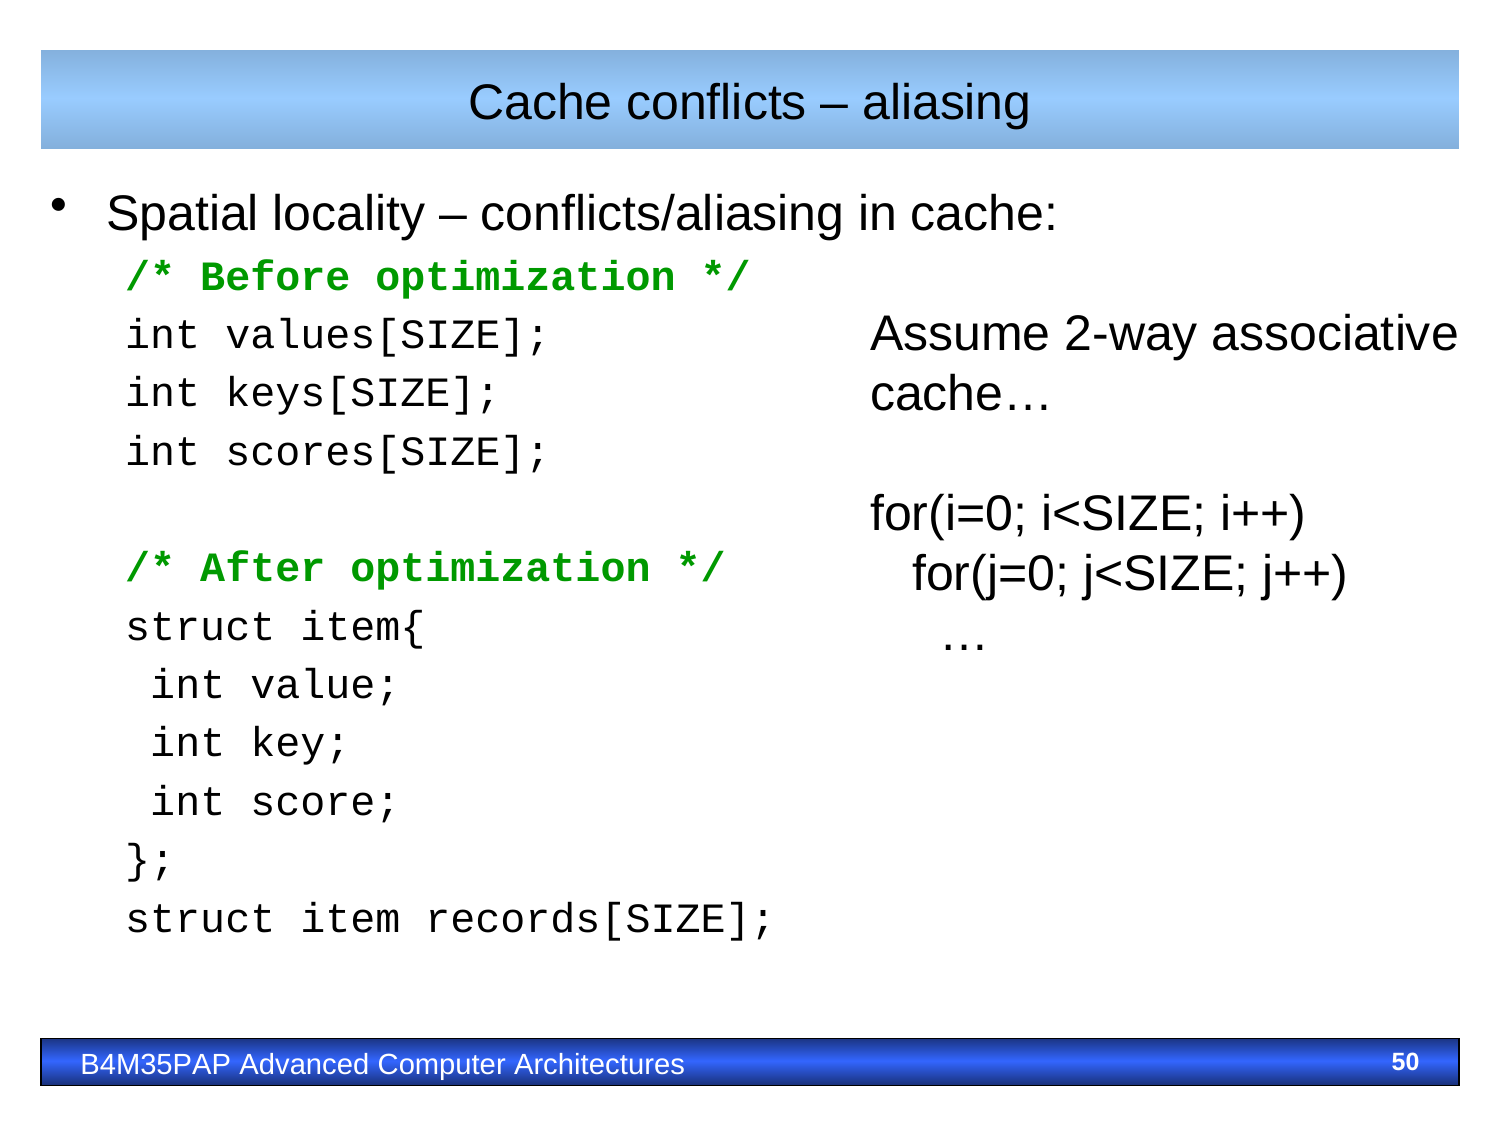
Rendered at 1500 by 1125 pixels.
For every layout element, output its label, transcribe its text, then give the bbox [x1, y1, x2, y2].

text_box Assume 2-way associative cache… for(i=0; i<SIZE; i++) for(j=0; j<SIZE; j++) … [855, 292, 1500, 668]
title Cache conflicts – aliasing [41, 50, 1459, 149]
list Spatial locality – conflicts/aliasing in cache: /* Before optimization */ int values[SIZE]; int keys[SIZE]; int scores[SIZE]; /* After optimization */ struct item{ int value; int key; int score; }; struct item records[SIZE]; [35, 172, 1436, 1000]
